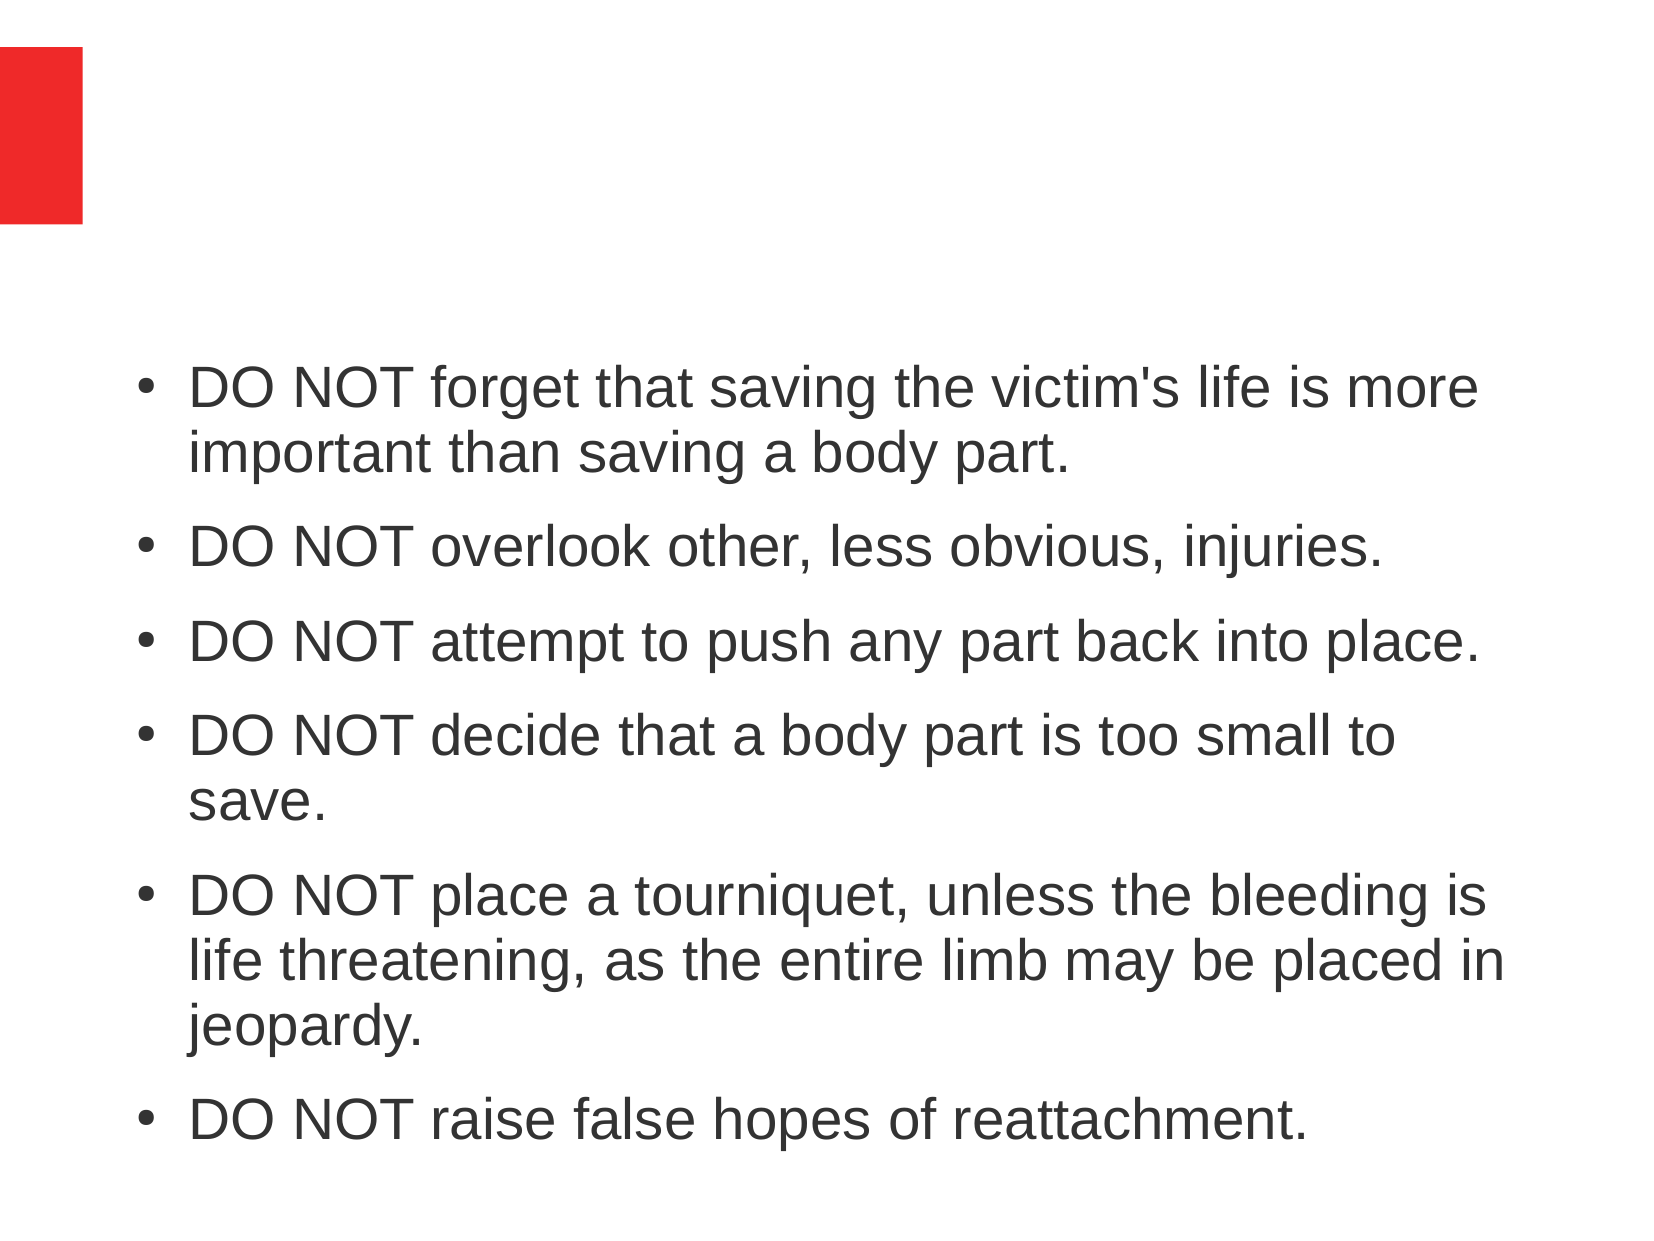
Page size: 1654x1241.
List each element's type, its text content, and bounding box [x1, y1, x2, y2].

list DO NOT forget that saving the victim's life is more important than saving a body part. DO NOT overlook other, less obvious, injuries. DO NOT attempt to push any part back into place. DO NOT decide that a body part is too small to save. DO NOT place a tourniquet, unless the bleeding is life threatening, as the entire limb may be placed in jeopardy. DO NOT raise false hopes of reattachment. [118, 354, 1536, 1074]
